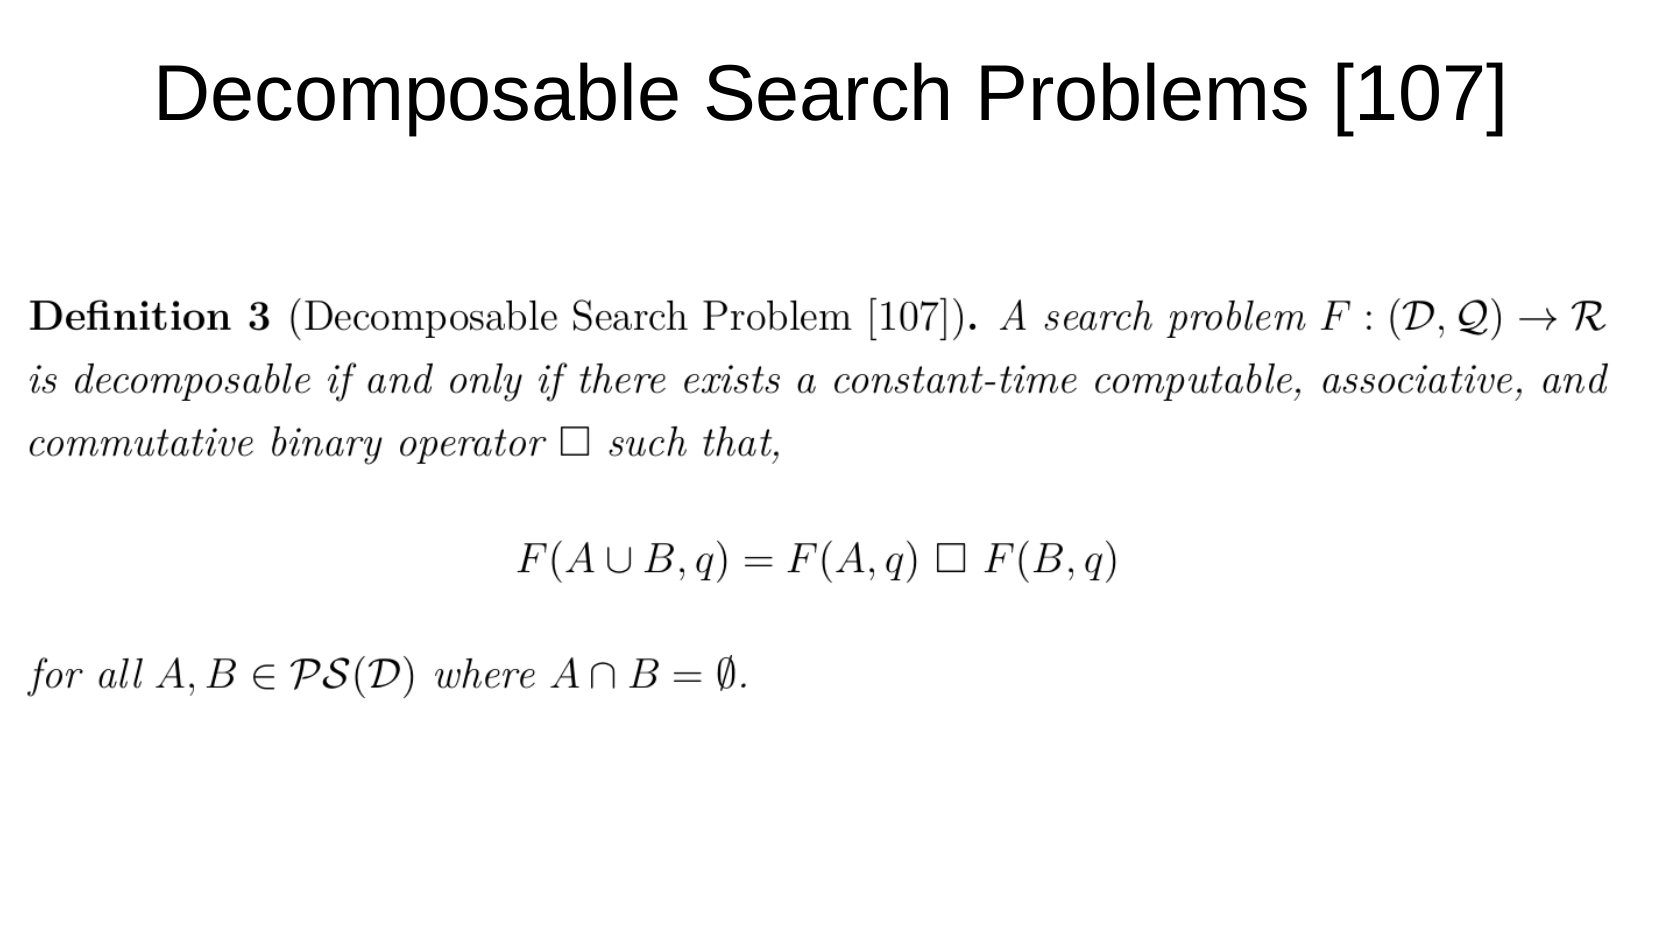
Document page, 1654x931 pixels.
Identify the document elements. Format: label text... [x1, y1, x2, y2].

picture [24, 289, 1630, 704]
title Decomposable Search Problems [107] [86, 15, 1576, 171]
